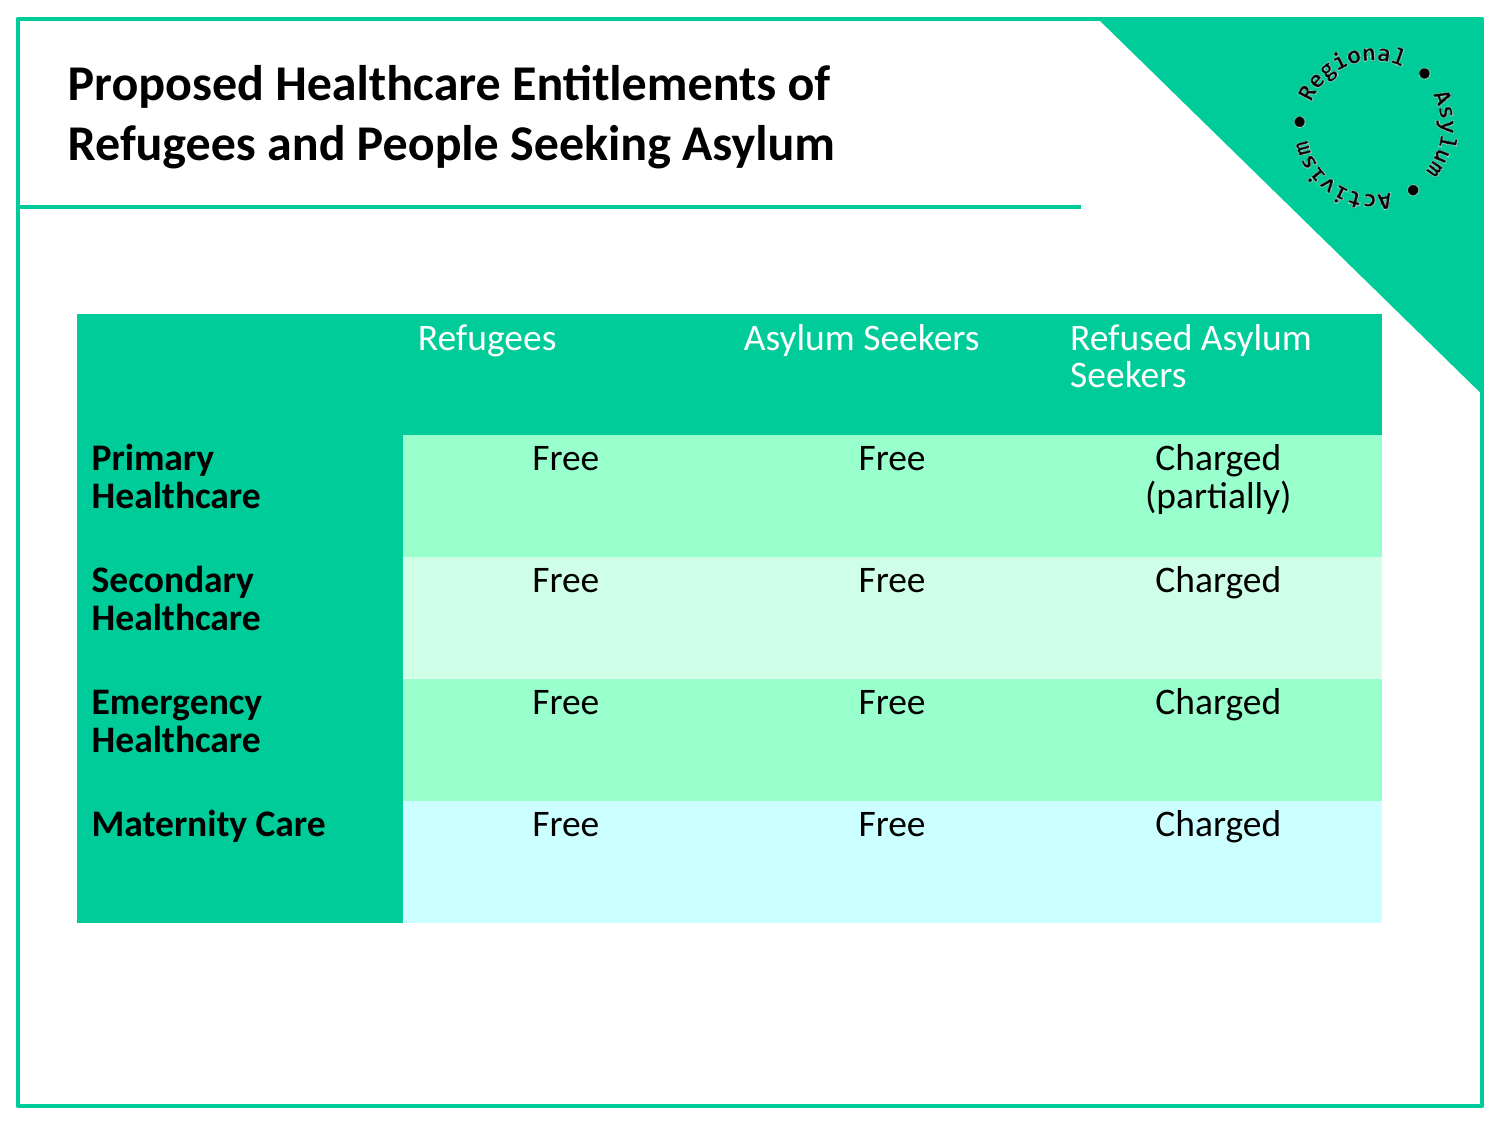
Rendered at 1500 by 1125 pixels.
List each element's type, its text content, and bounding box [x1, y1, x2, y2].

table_cell Charged [1055, 801, 1382, 923]
table_header Asylum Seekers [729, 314, 1055, 435]
table_cell Primary Healthcare [77, 435, 403, 557]
table_cell Free [403, 557, 729, 679]
table_cell Charged [1055, 679, 1382, 801]
table_cell Free [729, 435, 1055, 557]
table_header Refugees [403, 314, 729, 435]
text_box Proposed Healthcare Entitlements of Refugees and People Seeking Asylum [53, 42, 1046, 178]
picture [1284, 43, 1461, 215]
table_cell Charged (partially) [1055, 435, 1382, 557]
table_cell Secondary Healthcare [77, 557, 403, 679]
table_cell Emergency Healthcare [77, 679, 403, 801]
table_header [77, 314, 403, 435]
table_cell Maternity Care [77, 801, 403, 923]
table_cell Free [403, 435, 729, 557]
table_cell Free [403, 801, 729, 923]
table_cell Charged [1055, 557, 1382, 679]
table_cell Free [403, 679, 729, 801]
table_cell Free [729, 557, 1055, 679]
table_header Refused Asylum Seekers [1055, 314, 1382, 435]
table_cell Free [729, 679, 1055, 801]
table_cell Free [729, 801, 1055, 923]
